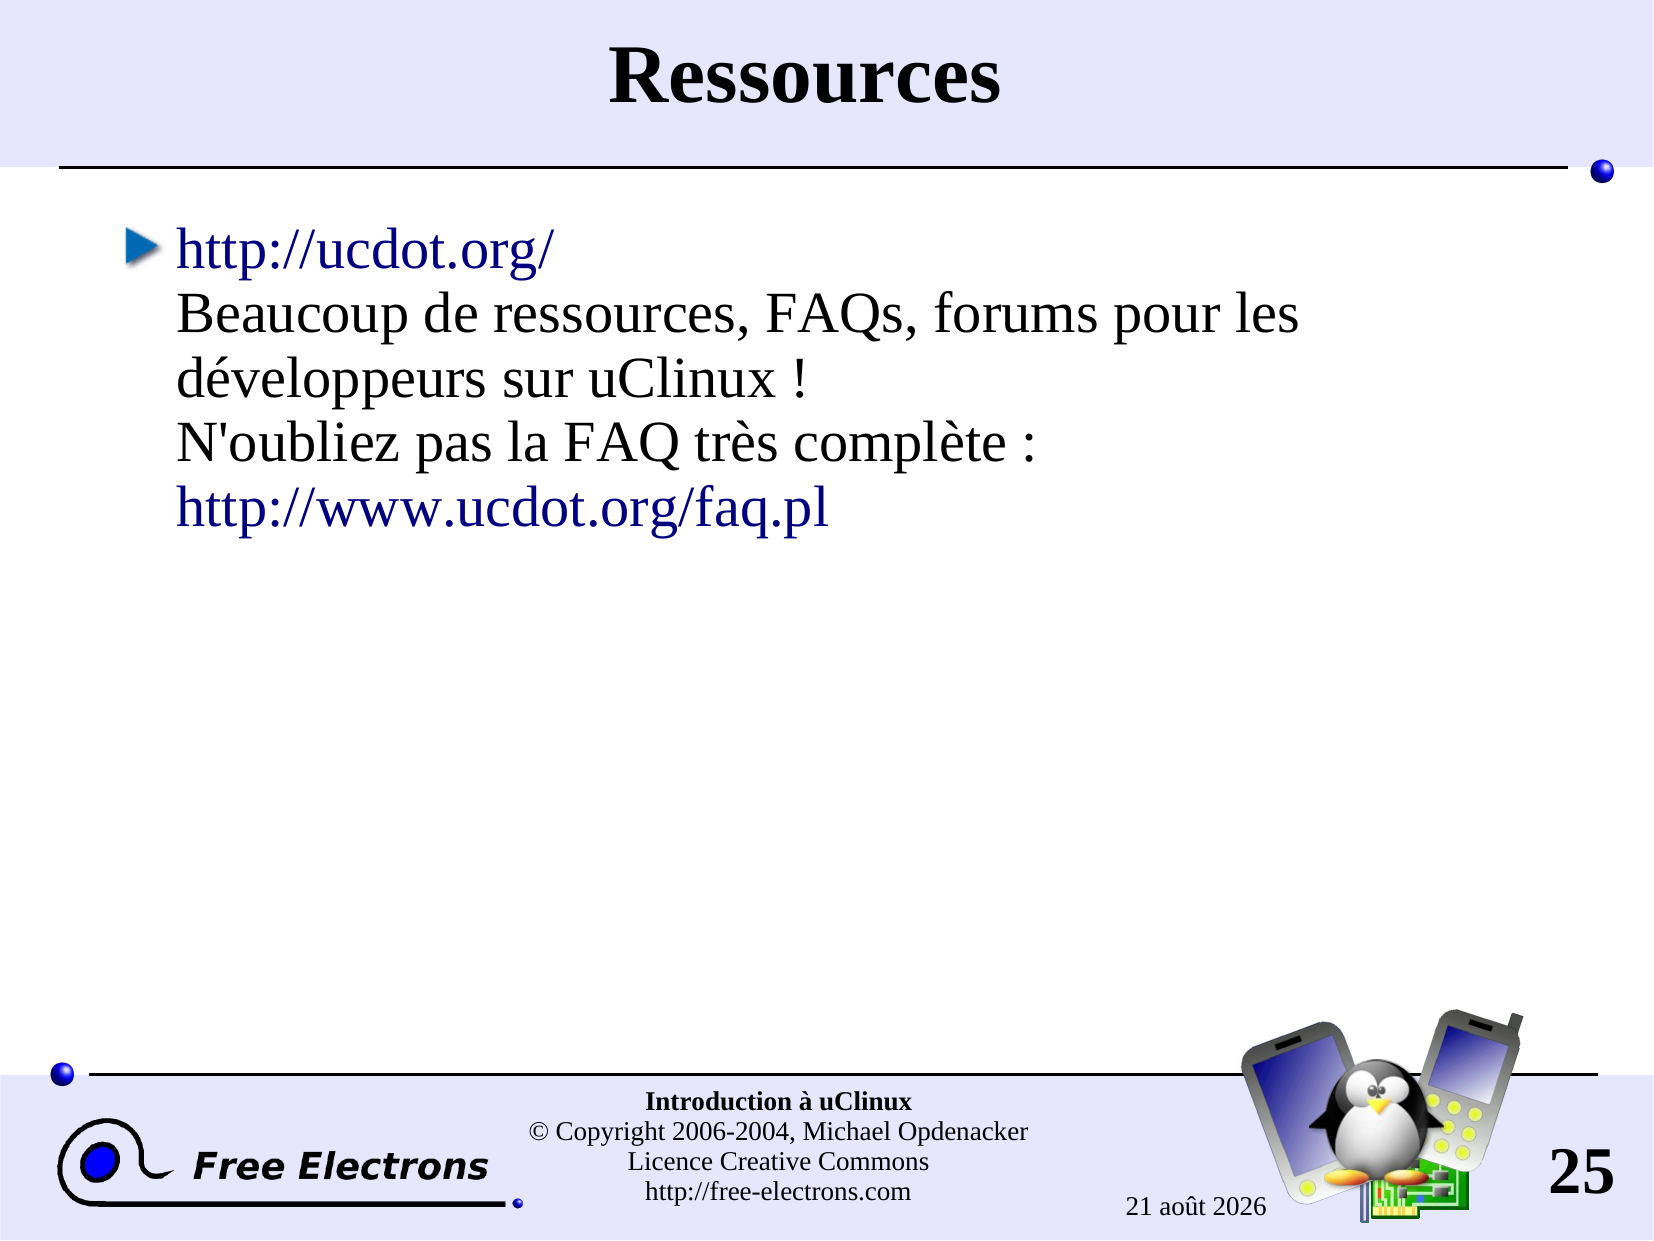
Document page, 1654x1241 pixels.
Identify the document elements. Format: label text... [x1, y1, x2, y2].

picture [50, 1107, 527, 1216]
picture [1231, 1007, 1538, 1241]
list http://ucdot.org/ Beaucoup de ressources, FAQs, forums pour les développeurs sur uClinux ! N'oubliez pas la FAQ très complète : http://www.ucdot.org/faq.pl [105, 216, 1518, 1066]
title Ressources [60, 20, 1551, 130]
